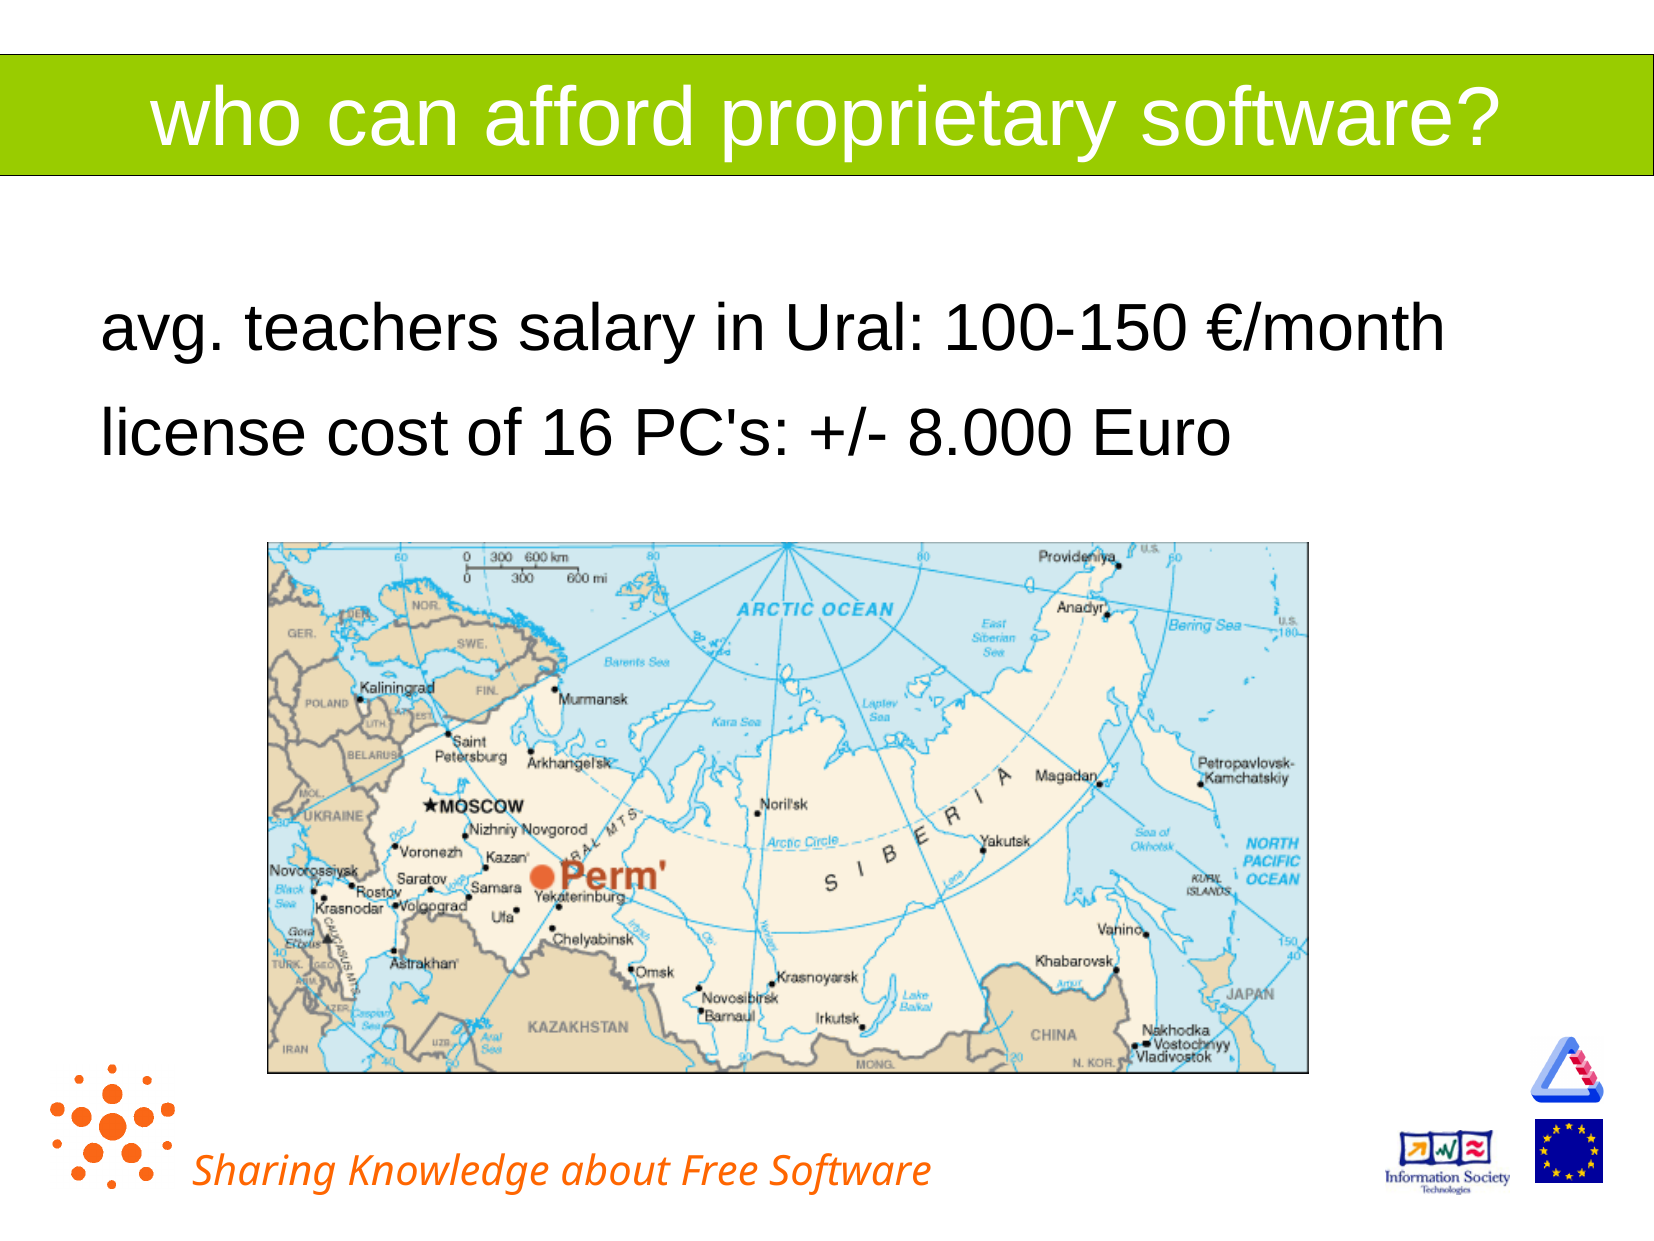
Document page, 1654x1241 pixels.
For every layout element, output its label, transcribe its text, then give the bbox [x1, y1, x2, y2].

picture [1571, 1036, 1604, 1104]
picture [50, 1064, 175, 1189]
title who can afford proprietary software? [82, 54, 1571, 179]
list avg. teachers salary in Ural: 100-150 €/month license cost of 16 PC's: +/- 8.000 Euro [82, 290, 1571, 1109]
picture [1385, 1130, 1510, 1195]
picture [267, 542, 1309, 1074]
picture [1535, 1119, 1603, 1183]
